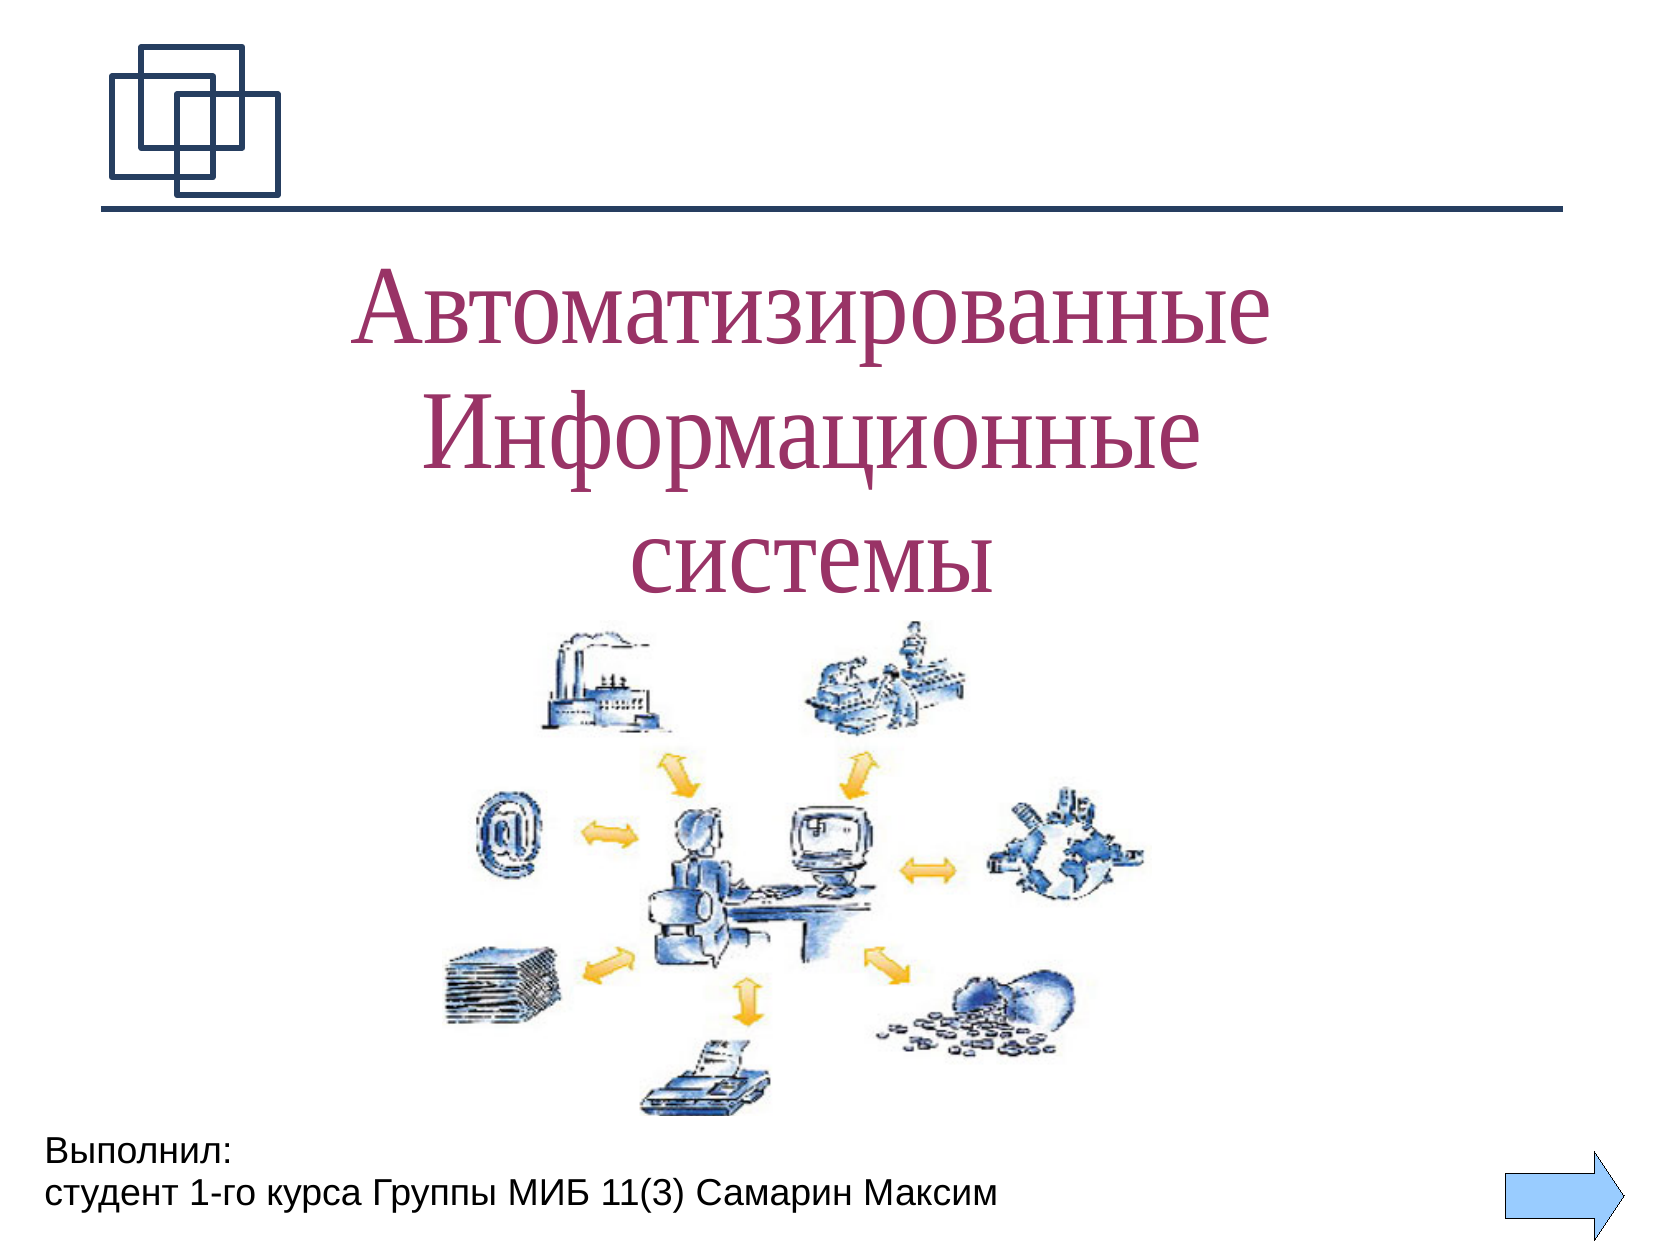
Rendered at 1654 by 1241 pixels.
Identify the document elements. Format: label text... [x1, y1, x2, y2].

text_box Выполнил: студент 1-го курса Группы МИБ 11(3) Самарин Максим [29, 1122, 1270, 1221]
picture [442, 620, 1152, 1122]
text_box [1270, 1122, 1625, 1241]
text_box Автоматизированные Информационные системы [206, 236, 1418, 625]
